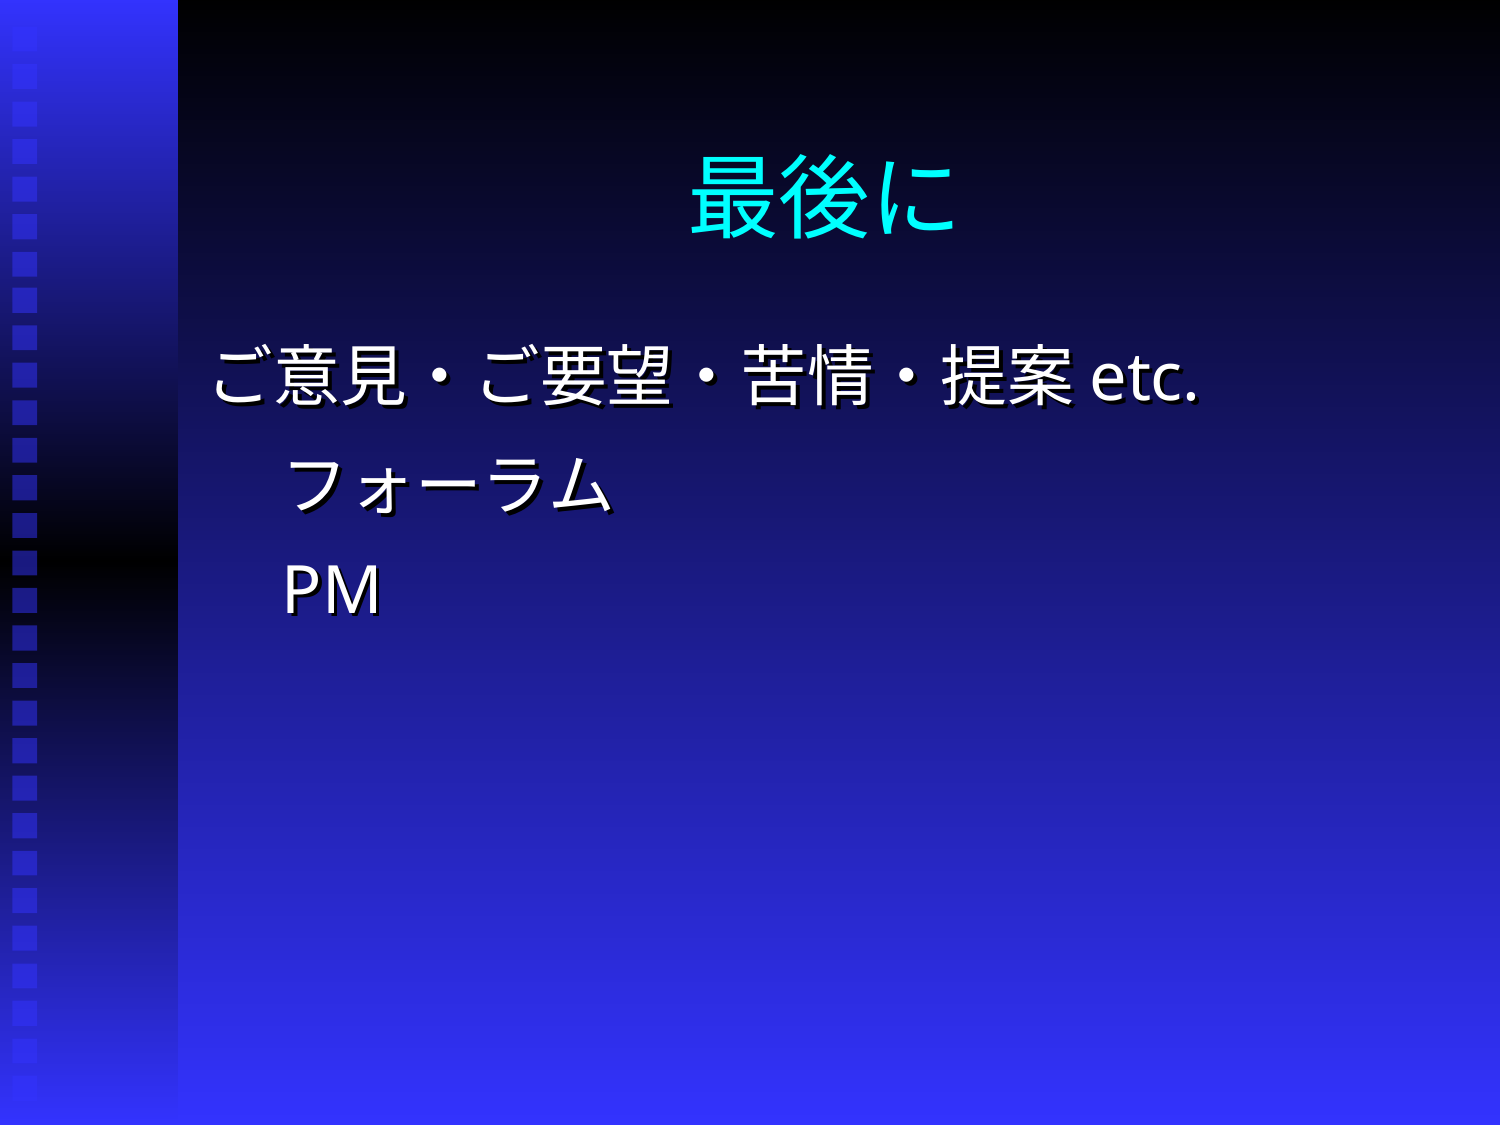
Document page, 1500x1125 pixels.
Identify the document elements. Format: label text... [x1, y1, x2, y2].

list ご意見・ご要望・苦情・提案 etc. フォーラム PM [191, 319, 1467, 1125]
title 最後に [187, 76, 1463, 312]
